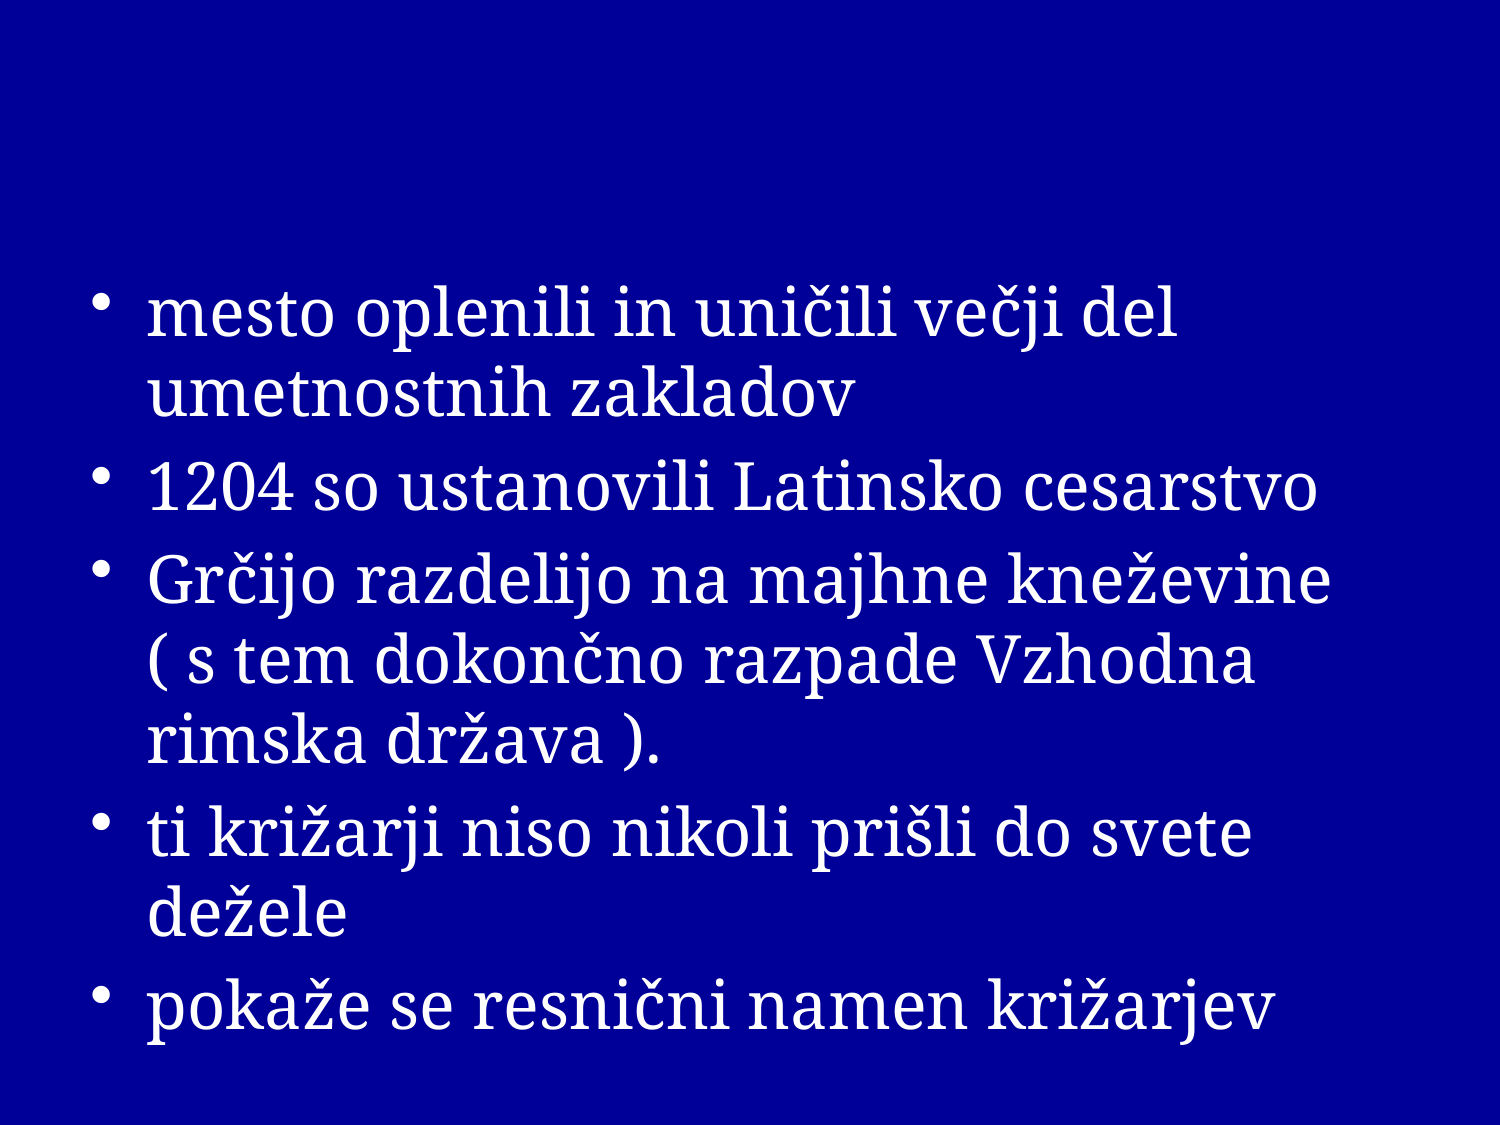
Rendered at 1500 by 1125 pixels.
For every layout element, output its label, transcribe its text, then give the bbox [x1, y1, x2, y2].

list mesto oplenili in uničili večji del umetnostnih zakladov 1204 so ustanovili Latinsko cesarstvo Grčijo razdelijo na majhne kneževine ( s tem dokončno razpade Vzhodna rimska država ). ti križarji niso nikoli prišli do svete dežele pokaže se resnični namen križarjev [75, 262, 1425, 1005]
